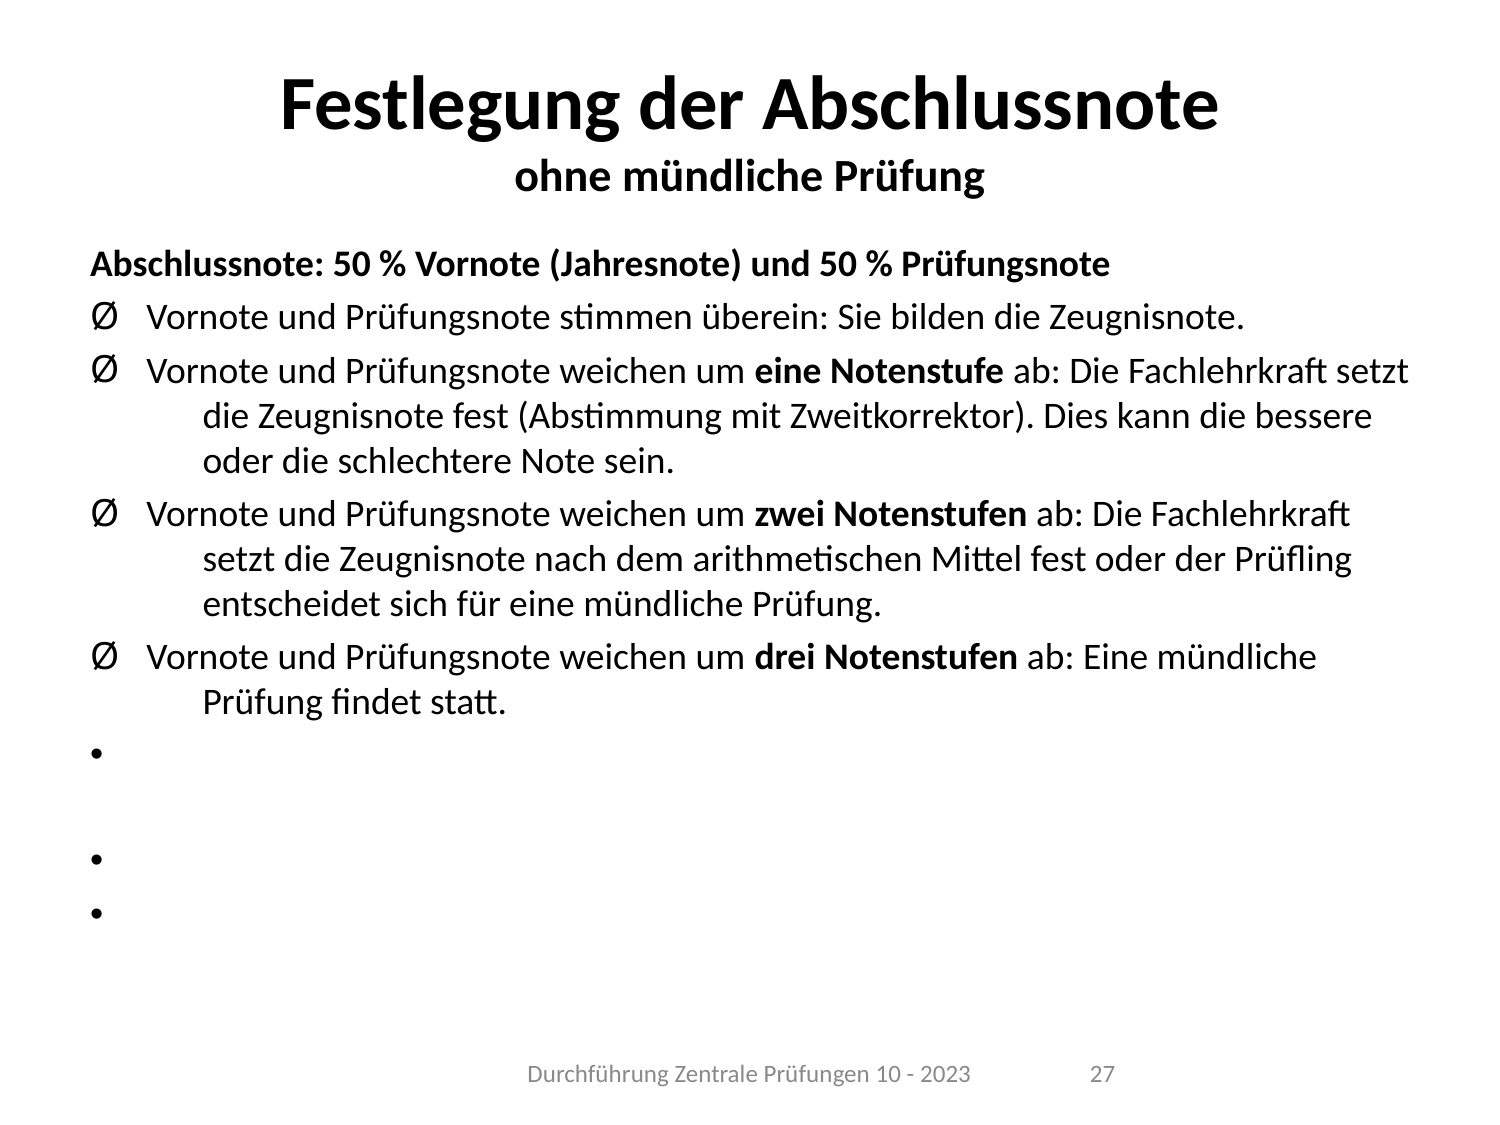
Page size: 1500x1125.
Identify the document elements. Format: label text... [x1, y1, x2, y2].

text_box Durchführung Zentrale Prüfungen 10 - 2023 [512, 1042, 988, 1103]
text_box 27 [1074, 1042, 1426, 1103]
list Abschlussnote: 50 % Vornote (Jahresnote) und 50 % Prüfungsnote Vornote und Prüfungsnote stimmen überein: Sie bilden die Zeugnisnote. Vornote und Prüfungsnote weichen um eine Notenstufe ab: Die Fachlehrkraft setzt die Zeugnisnote fest (Abstimmung mit Zweitkorrektor). Dies kann die bessere oder die schlechtere Note sein. Vornote und Prüfungsnote weichen um zwei Notenstufen ab: Die Fachlehrkraft setzt die Zeugnisnote nach dem arithmetischen Mittel fest oder der Prüfling entscheidet sich für eine mündliche Prüfung. Vornote und Prüfungsnote weichen um drei Notenstufen ab: Eine mündliche Prüfung findet statt. [75, 231, 1426, 1005]
title Festlegung der Abschlussnote ohne mündliche Prüfung [75, 45, 1426, 209]
